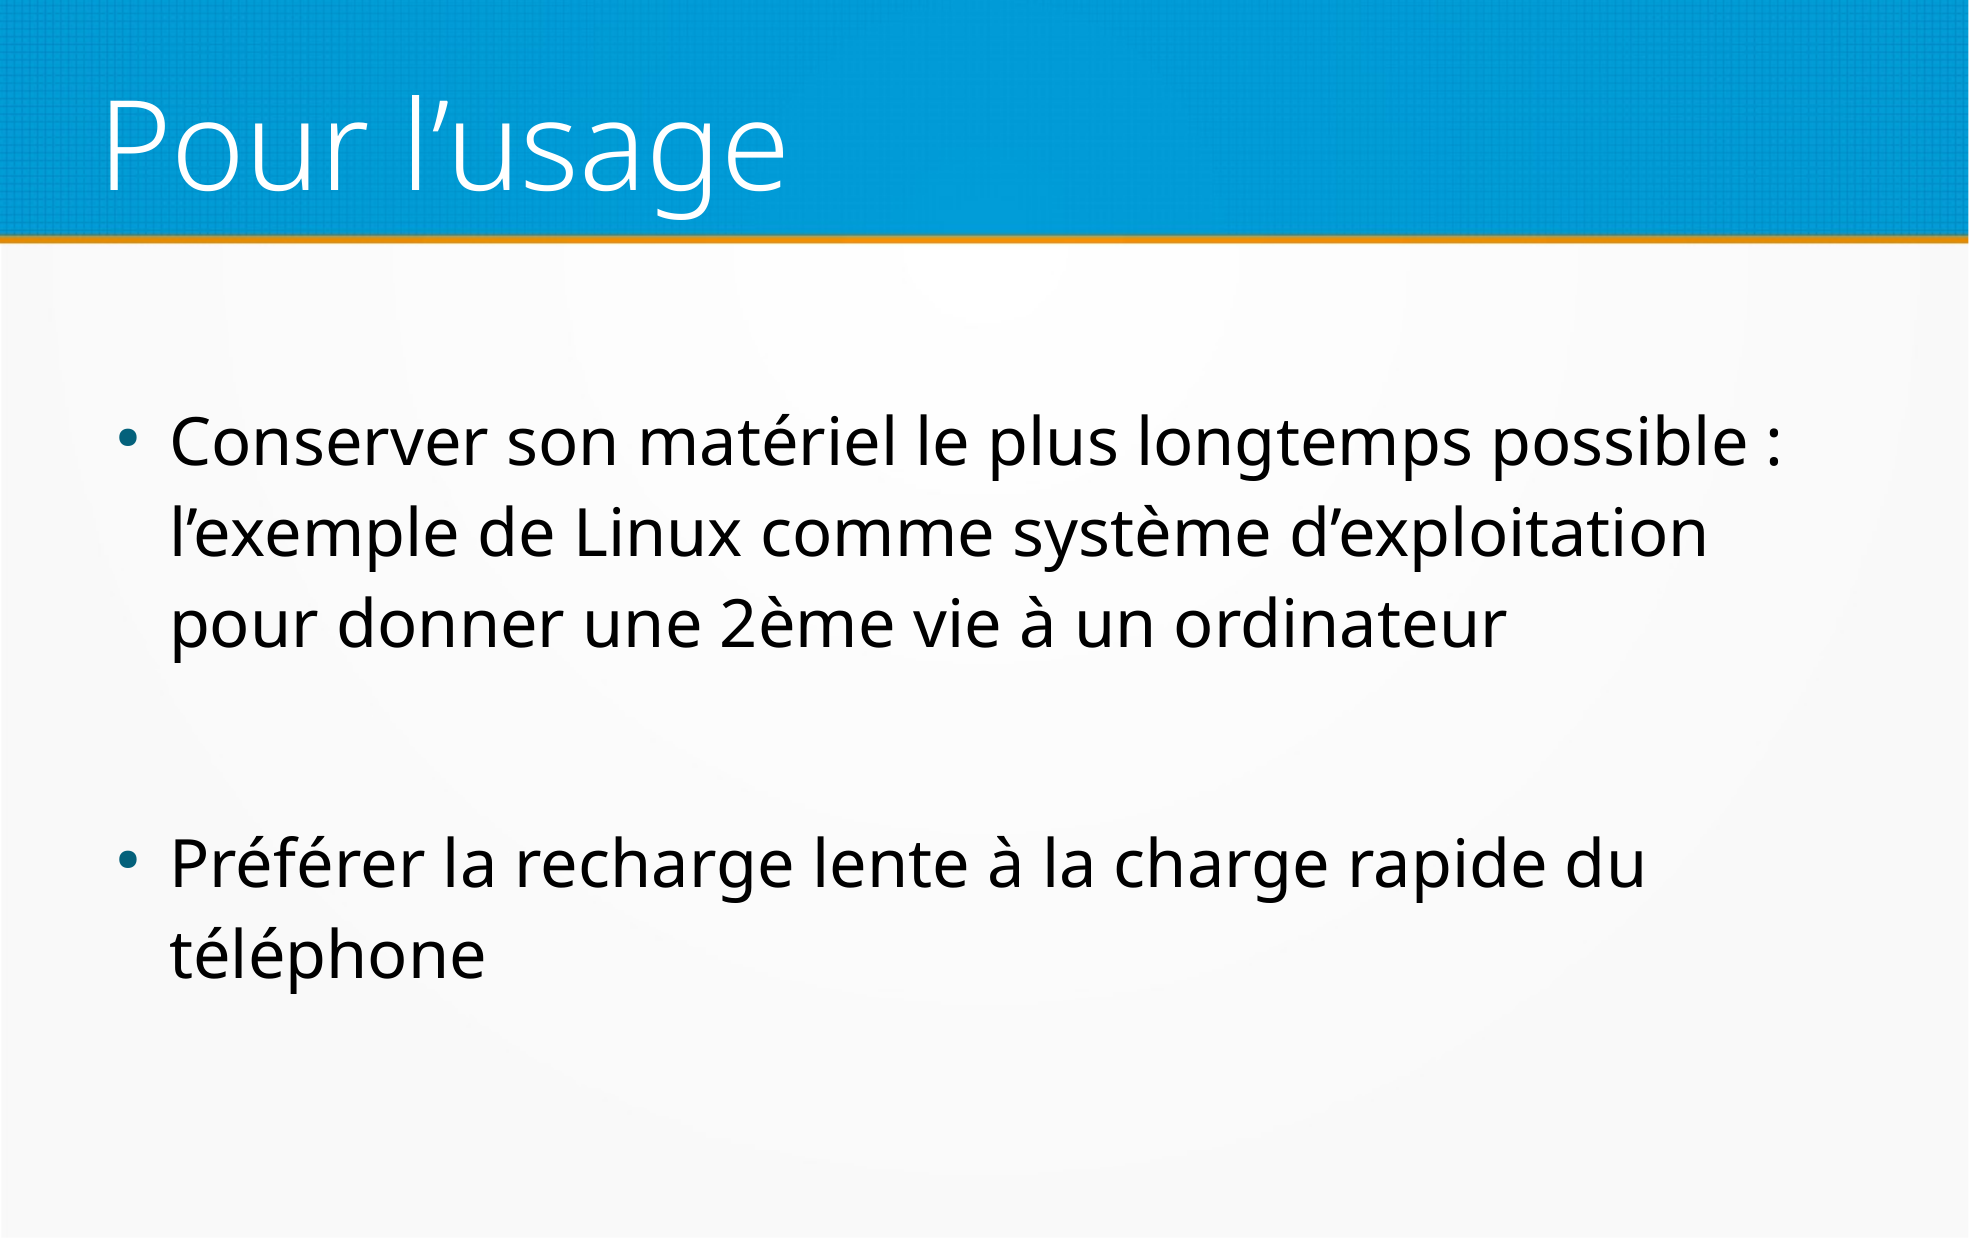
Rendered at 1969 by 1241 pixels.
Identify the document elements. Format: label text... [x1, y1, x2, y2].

picture [0, 233, 1969, 1241]
title Pour l’usage [98, 19, 1870, 227]
list Conserver son matériel le plus longtemps possible : l’exemple de Linux comme système d’exploitation pour donner une 2ème vie à un ordinateur Préférer la recharge lente à la charge rapide du téléphone [98, 274, 1861, 1040]
